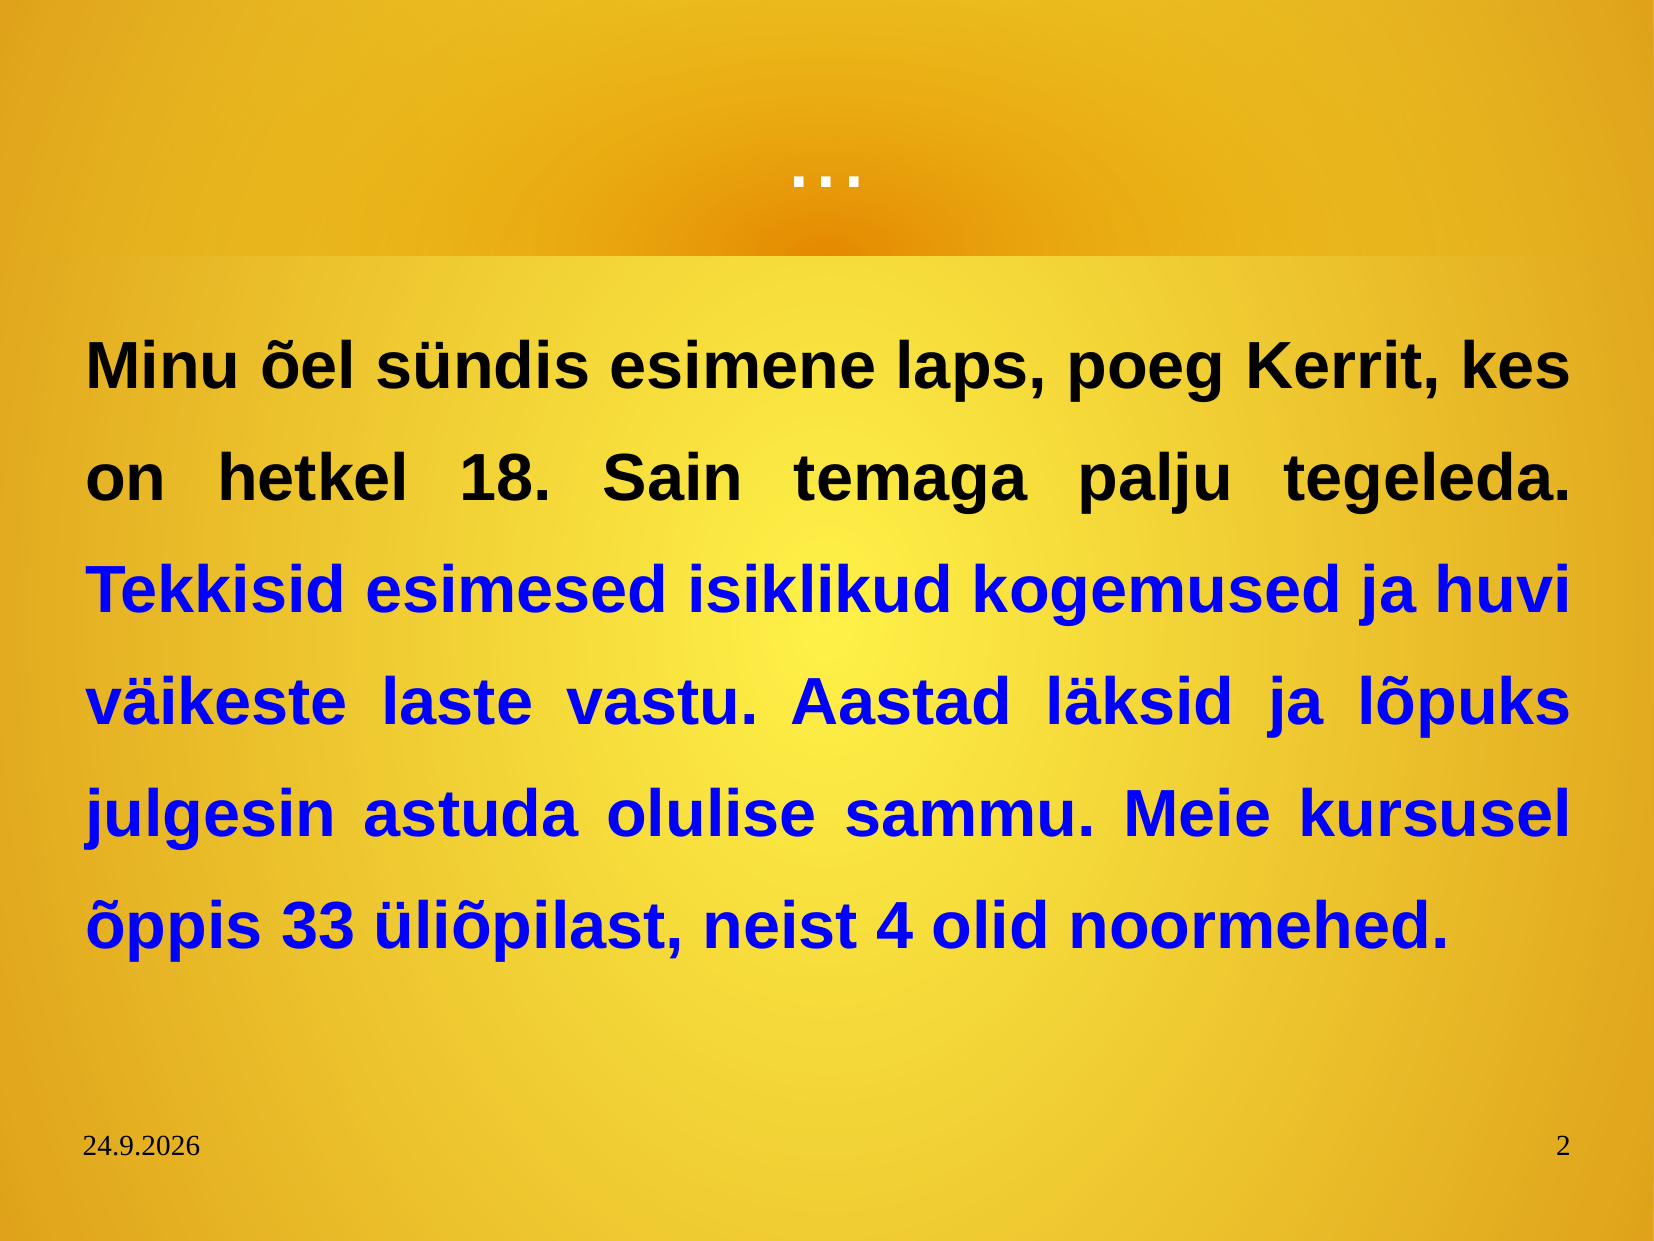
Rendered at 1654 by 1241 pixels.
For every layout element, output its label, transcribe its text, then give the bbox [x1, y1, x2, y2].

title ... [82, 49, 1571, 257]
list Minu õel sündis esimene laps, poeg Kerrit, kes on hetkel 18. Sain temaga palju tegeleda. Tekkisid esimesed isiklikud kogemused ja huvi väikeste laste vastu. Aastad läksid ja lõpuks julgesin astuda olulise sammu. Meie kursusel õppis 33 üliõpilast, neist 4 olid noormehed. [85, 290, 1574, 1010]
